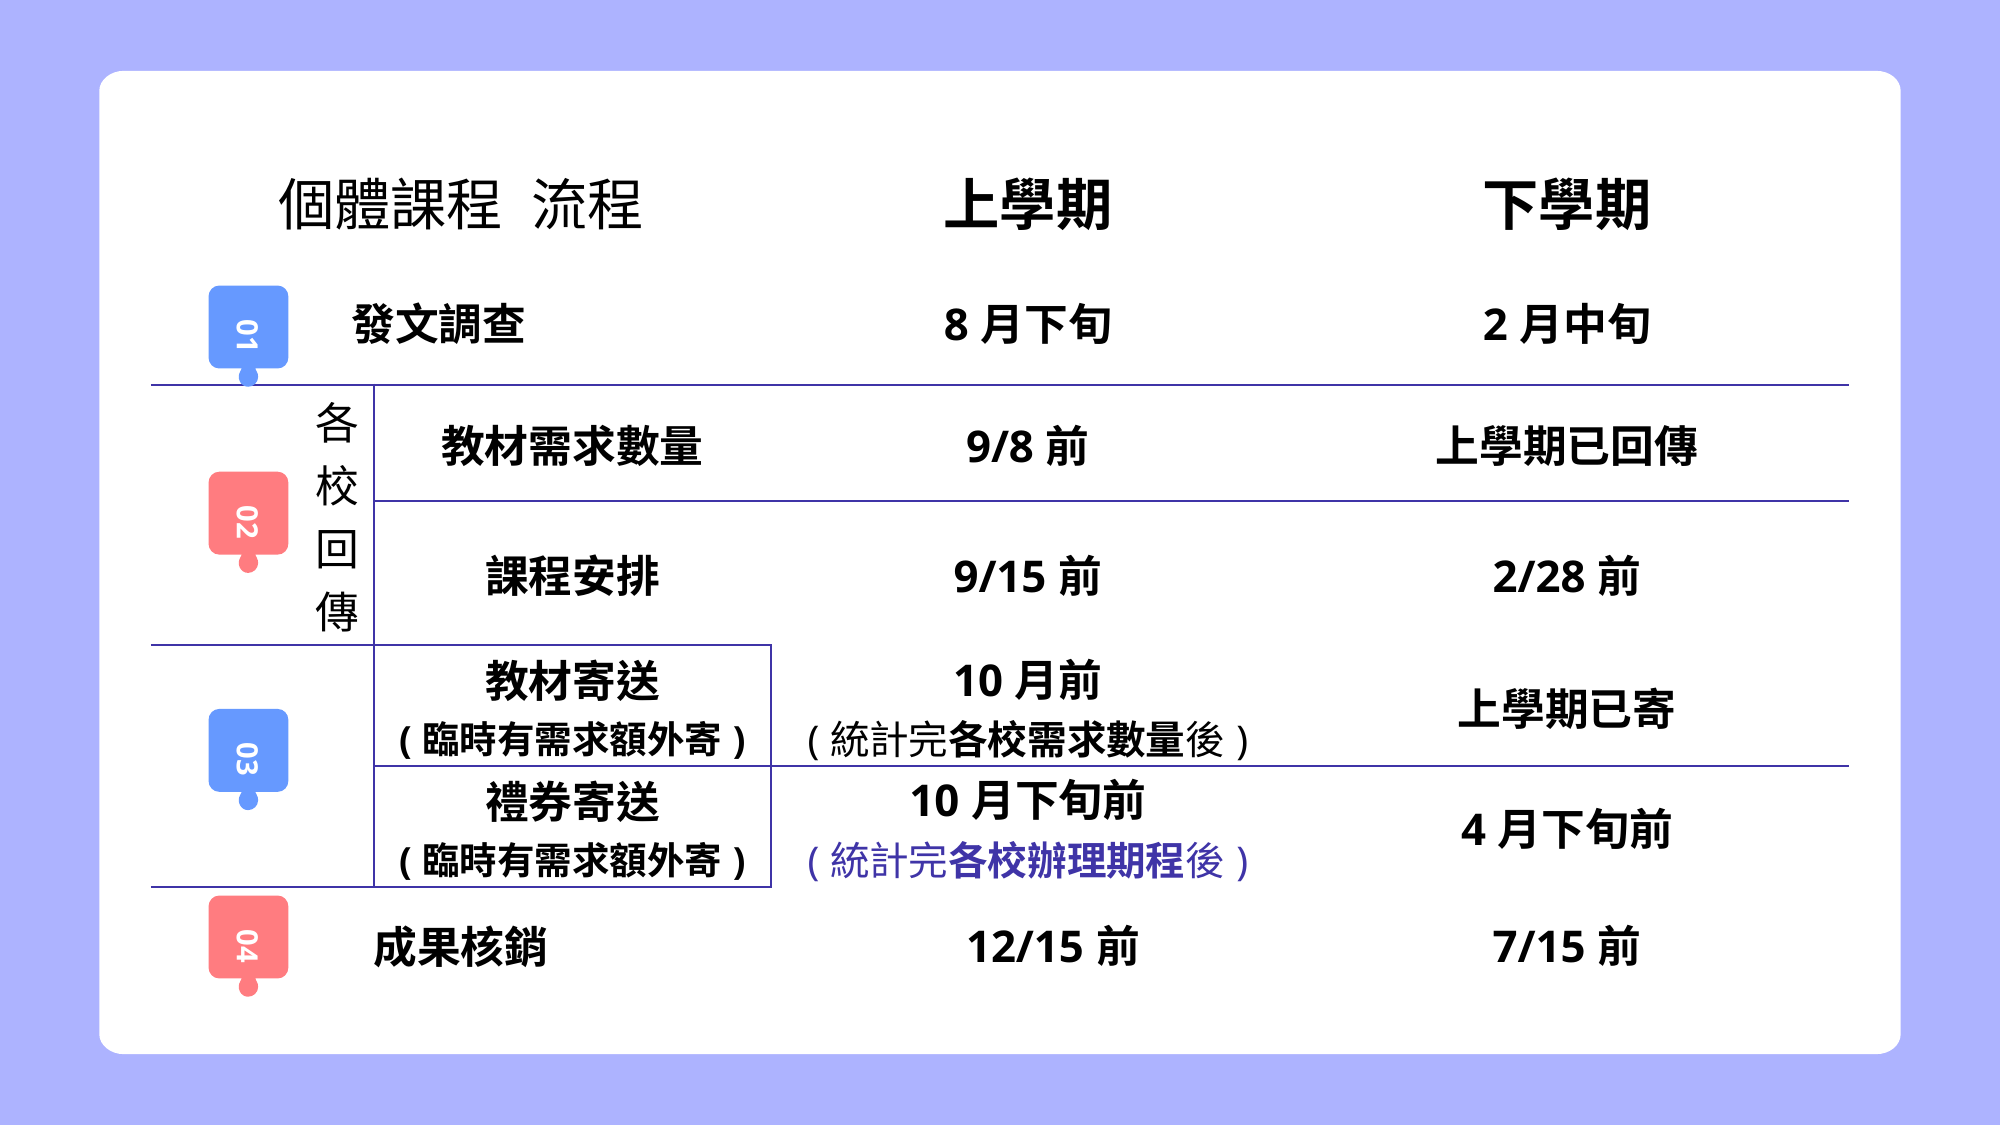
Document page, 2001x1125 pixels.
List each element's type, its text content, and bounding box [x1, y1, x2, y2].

table_cell 教材寄送 (臨時有需求額外寄) [375, 646, 770, 765]
table_header 下學期 [1285, 144, 1849, 258]
table_cell 2/28前 [1285, 502, 1849, 645]
text_box 01 [208, 285, 289, 387]
table_cell 教材需求數量 [375, 386, 771, 500]
table_cell 9/8前 [771, 386, 1285, 500]
table_cell 上學期已寄 [1285, 645, 1849, 765]
table_cell 成果核銷 [151, 888, 771, 1001]
table_cell 10月前 (統計完各校需求數量後) [772, 645, 1285, 765]
text_box 03 [208, 708, 289, 811]
table_cell 上學期已回傳 [1285, 386, 1849, 500]
table_cell 7/15前 [1285, 887, 1849, 1001]
table_cell 禮券寄送 (臨時有需求額外寄) [375, 767, 770, 886]
table_cell 4月下旬前 [1285, 767, 1849, 887]
table_cell 12/15前 [771, 887, 1285, 1001]
table_cell 各 校 回 傳 [151, 386, 373, 644]
table_cell 發文調查 [151, 258, 771, 384]
table_cell 課程安排 [375, 502, 771, 644]
table_header 個體課程 流程 [151, 144, 771, 258]
table_cell 10月下旬前 (統計完各校辦理期程後) [772, 767, 1285, 887]
table_cell 8月下旬 [771, 258, 1285, 384]
table_header 上學期 [771, 144, 1285, 258]
table_cell [151, 646, 373, 886]
text_box 02 [208, 471, 289, 573]
table_cell 2月中旬 [1285, 258, 1849, 384]
text_box 04 [208, 895, 289, 997]
table_cell 9/15前 [771, 502, 1285, 645]
